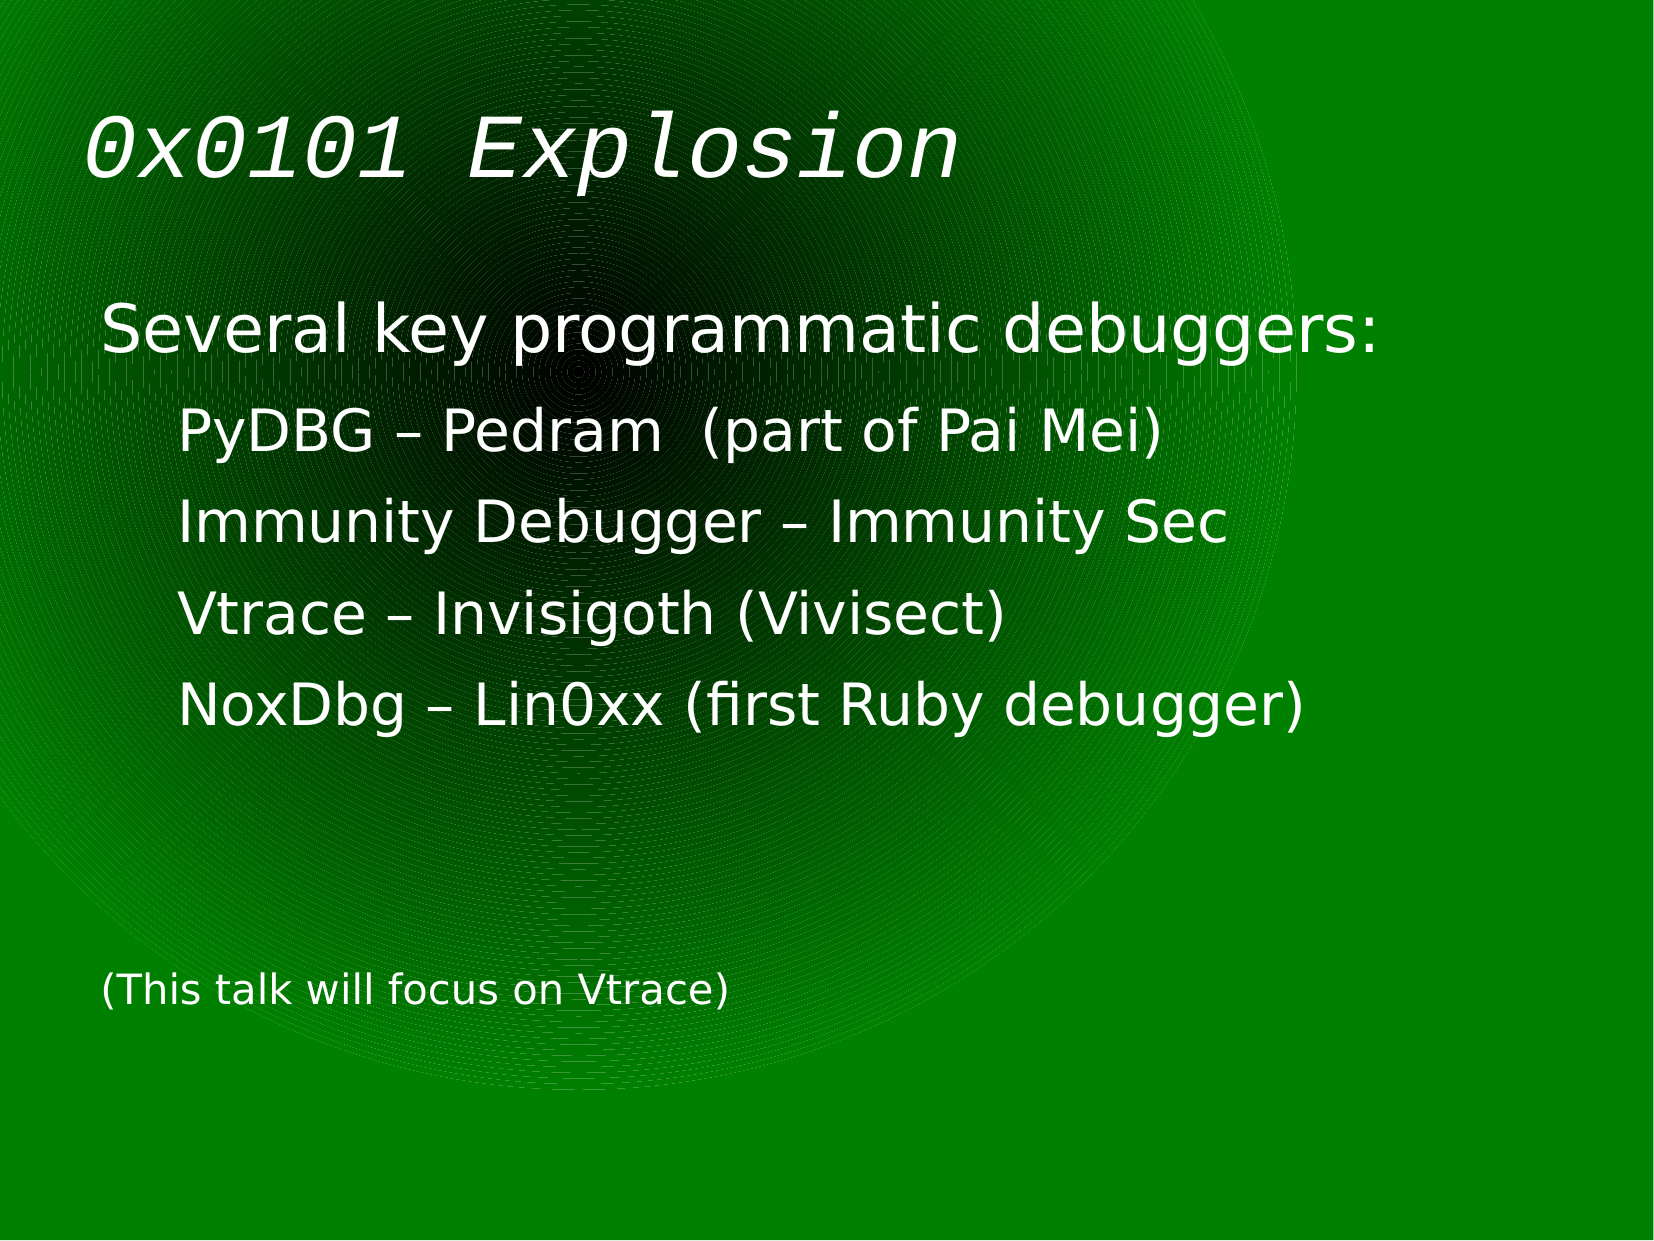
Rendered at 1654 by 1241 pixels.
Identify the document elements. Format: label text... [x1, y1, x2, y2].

title 0x0101 Explosion [82, 56, 1571, 250]
list Several key programmatic debuggers: PyDBG – Pedram (part of Pai Mei) Immunity Debugger – Immunity Sec Vtrace – Invisigoth (Vivisect) NoxDbg – Lin0xx (first Ruby debugger) (This talk will focus on Vtrace) [82, 290, 1571, 1094]
